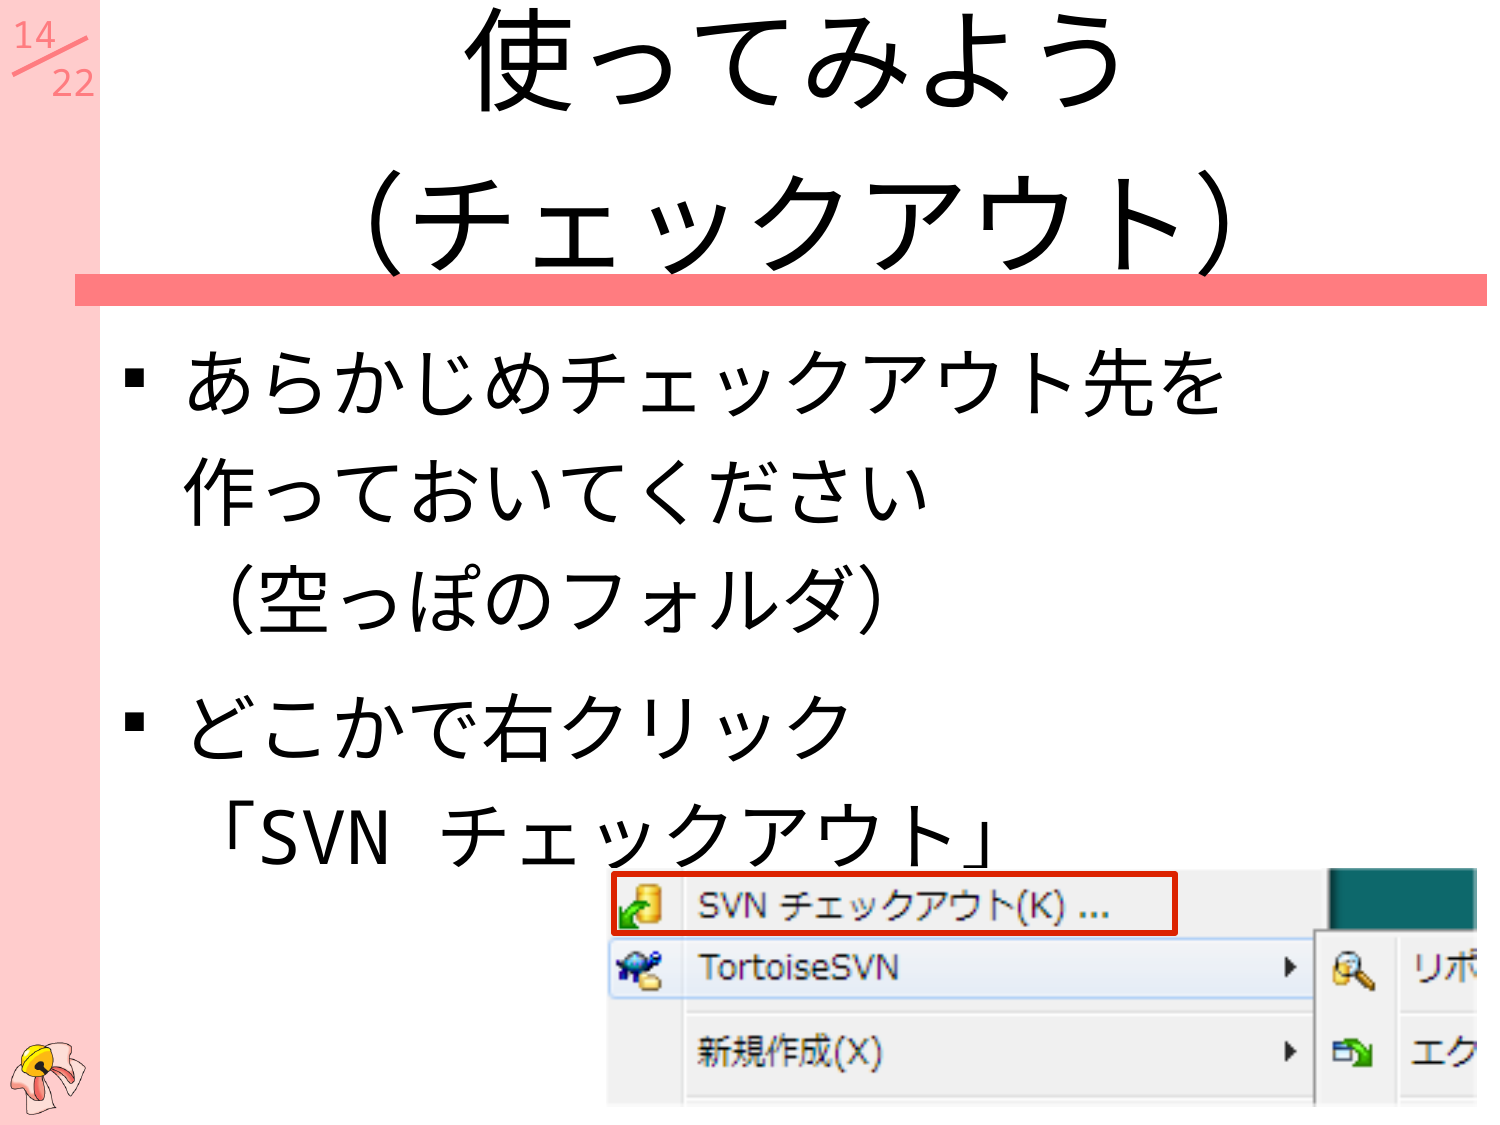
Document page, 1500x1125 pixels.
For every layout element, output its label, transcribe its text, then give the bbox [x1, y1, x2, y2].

picture [606, 868, 1477, 1107]
list あらかじめチェックアウト先を 作っておいてください （空っぽのフォルダ） どこかで右クリック 「SVN チェックアウト」 [125, 324, 1476, 1065]
title 使ってみよう （チェックアウト） [125, 14, 1476, 257]
picture [10, 1042, 86, 1115]
